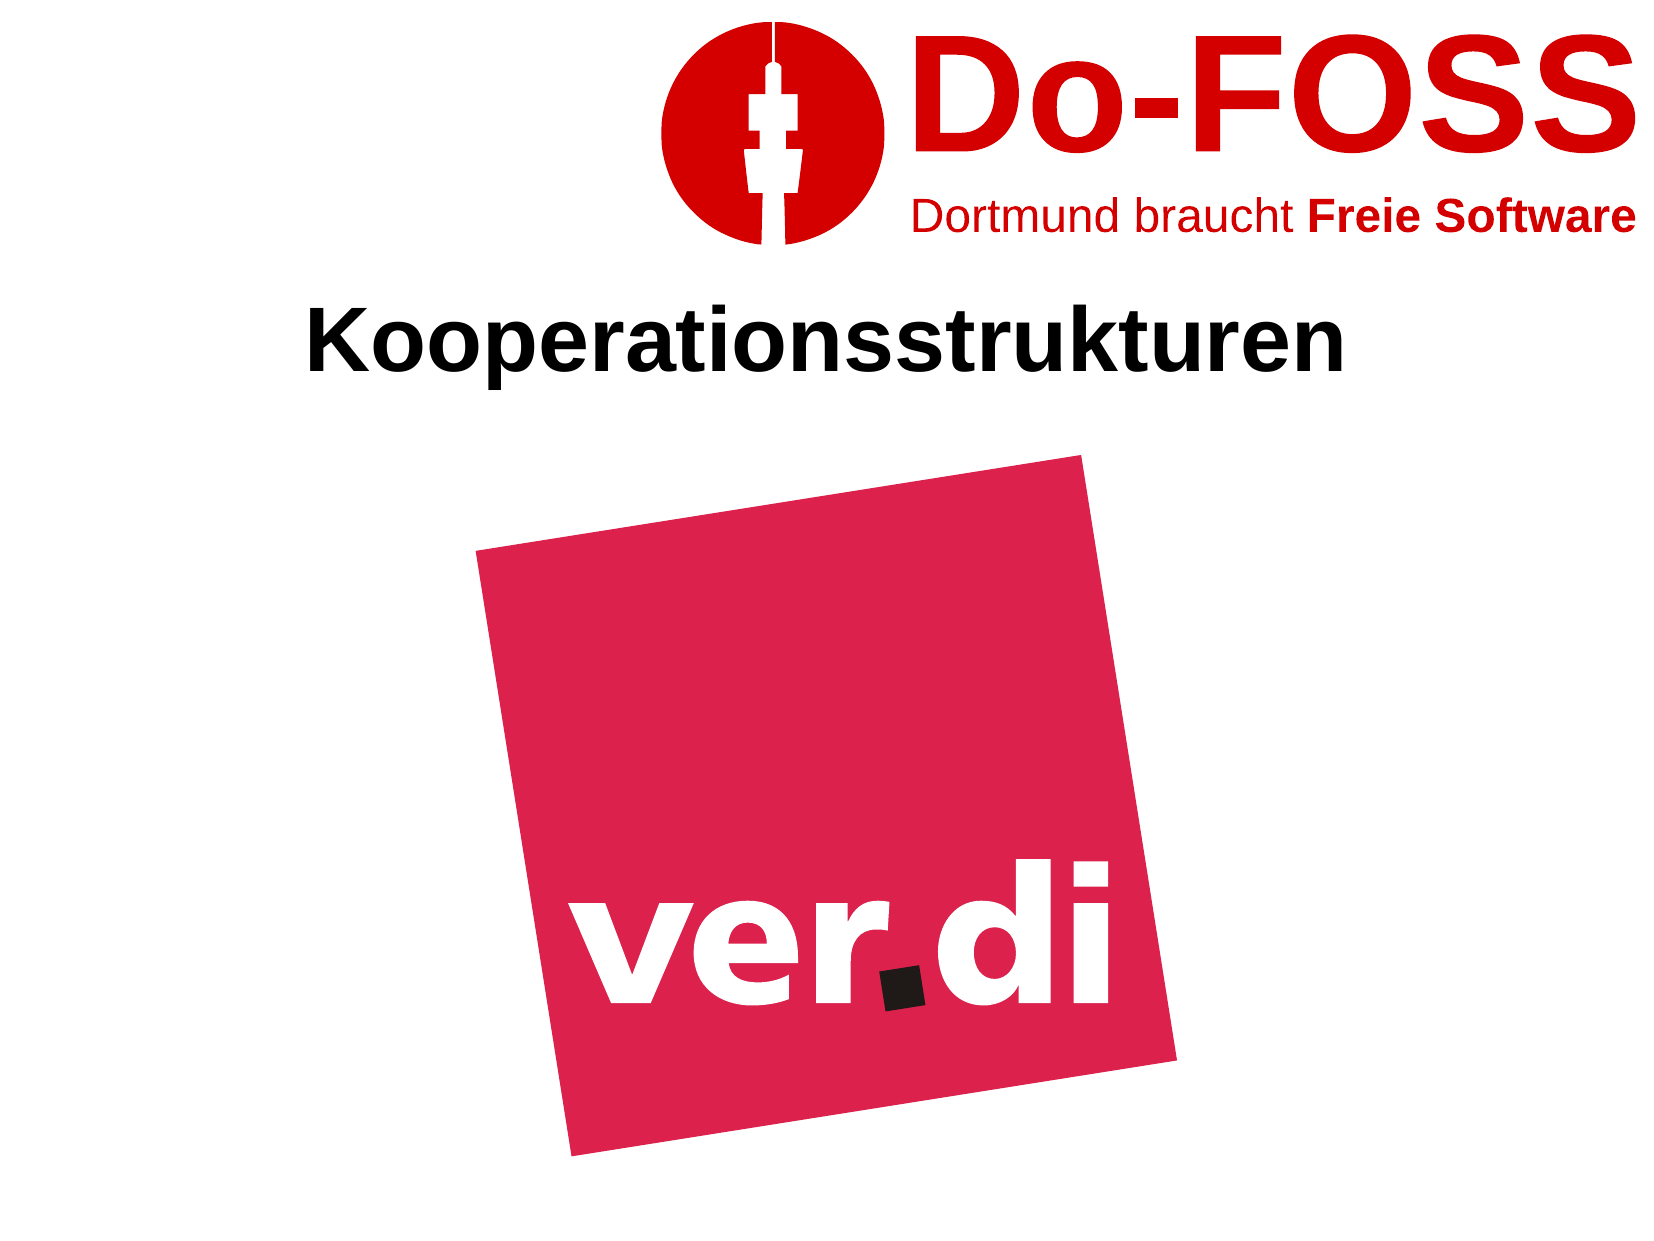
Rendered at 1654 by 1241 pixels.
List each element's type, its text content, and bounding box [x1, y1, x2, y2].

title Kooperationsstrukturen [82, 236, 1571, 444]
picture [475, 454, 1178, 1157]
